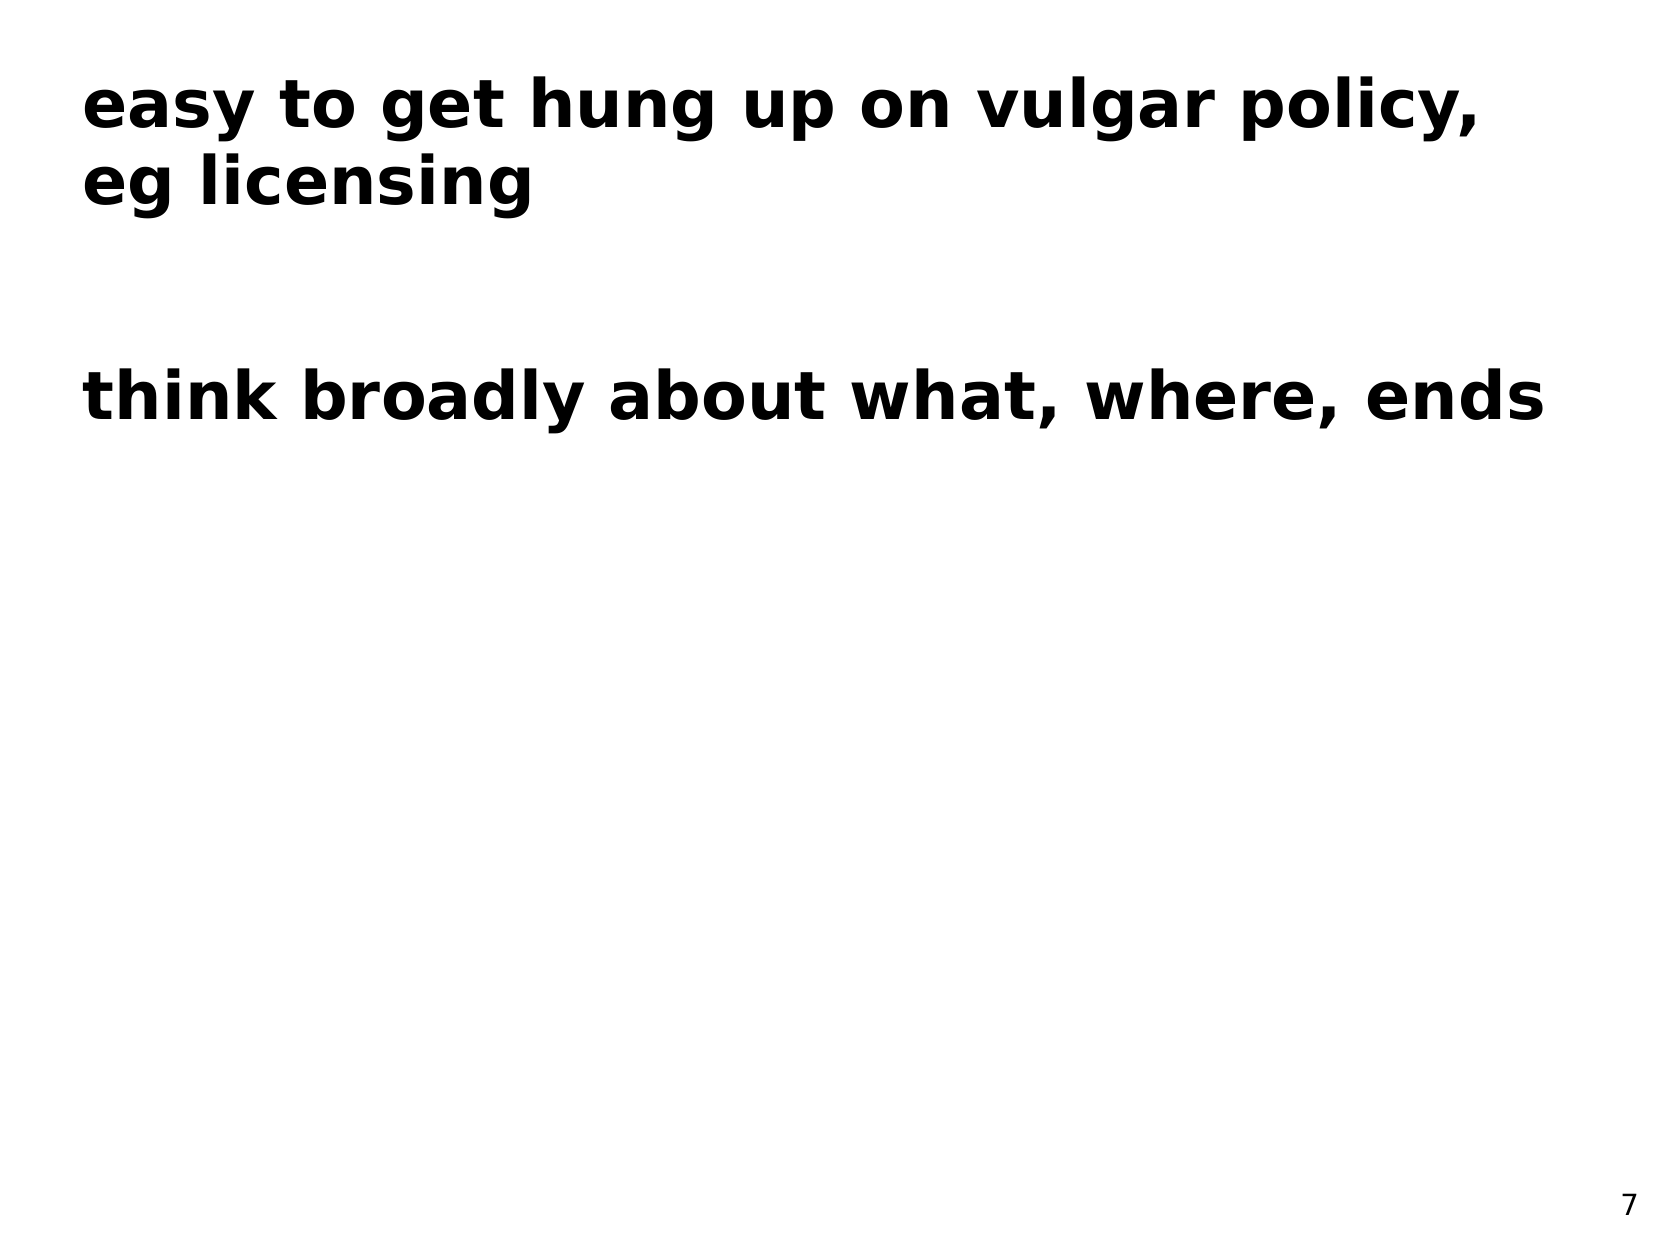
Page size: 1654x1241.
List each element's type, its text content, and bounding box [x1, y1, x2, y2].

list easy to get hung up on vulgar policy, eg licensing think broadly about what, where, ends [82, 65, 1571, 1062]
